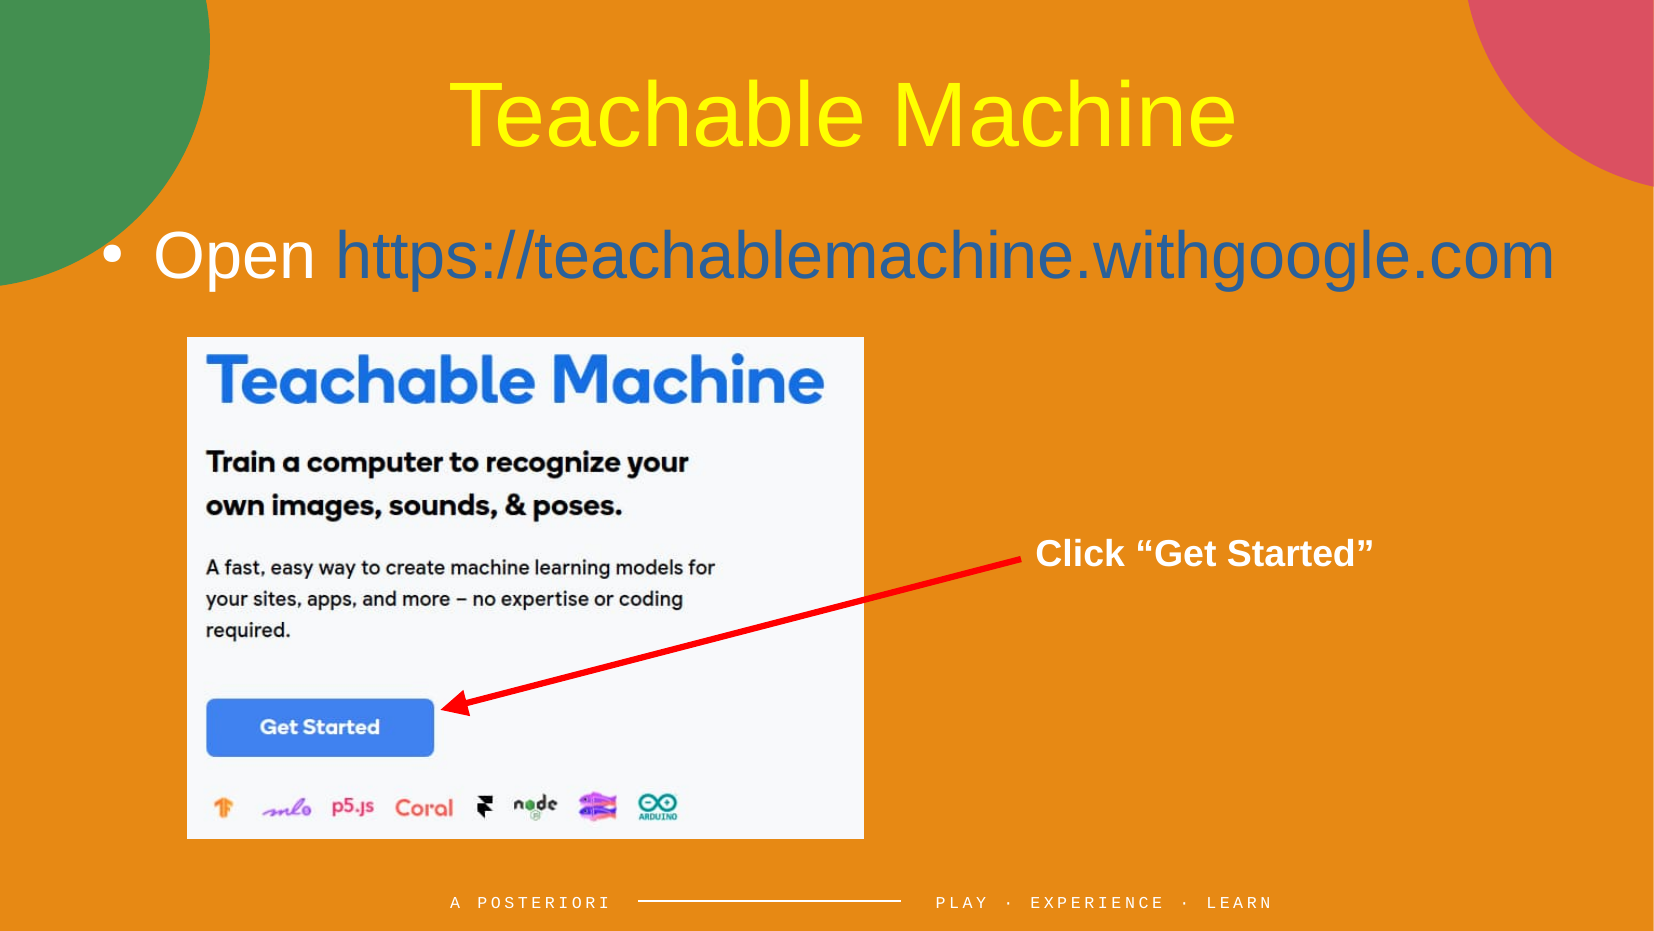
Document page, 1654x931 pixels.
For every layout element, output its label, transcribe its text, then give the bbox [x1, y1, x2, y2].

title Teachable Machine [187, 37, 1501, 193]
text_box Click “Get Started” [1020, 525, 1390, 582]
picture [187, 337, 864, 839]
list Open https://teachablemachine.withgoogle.com [82, 217, 1571, 758]
